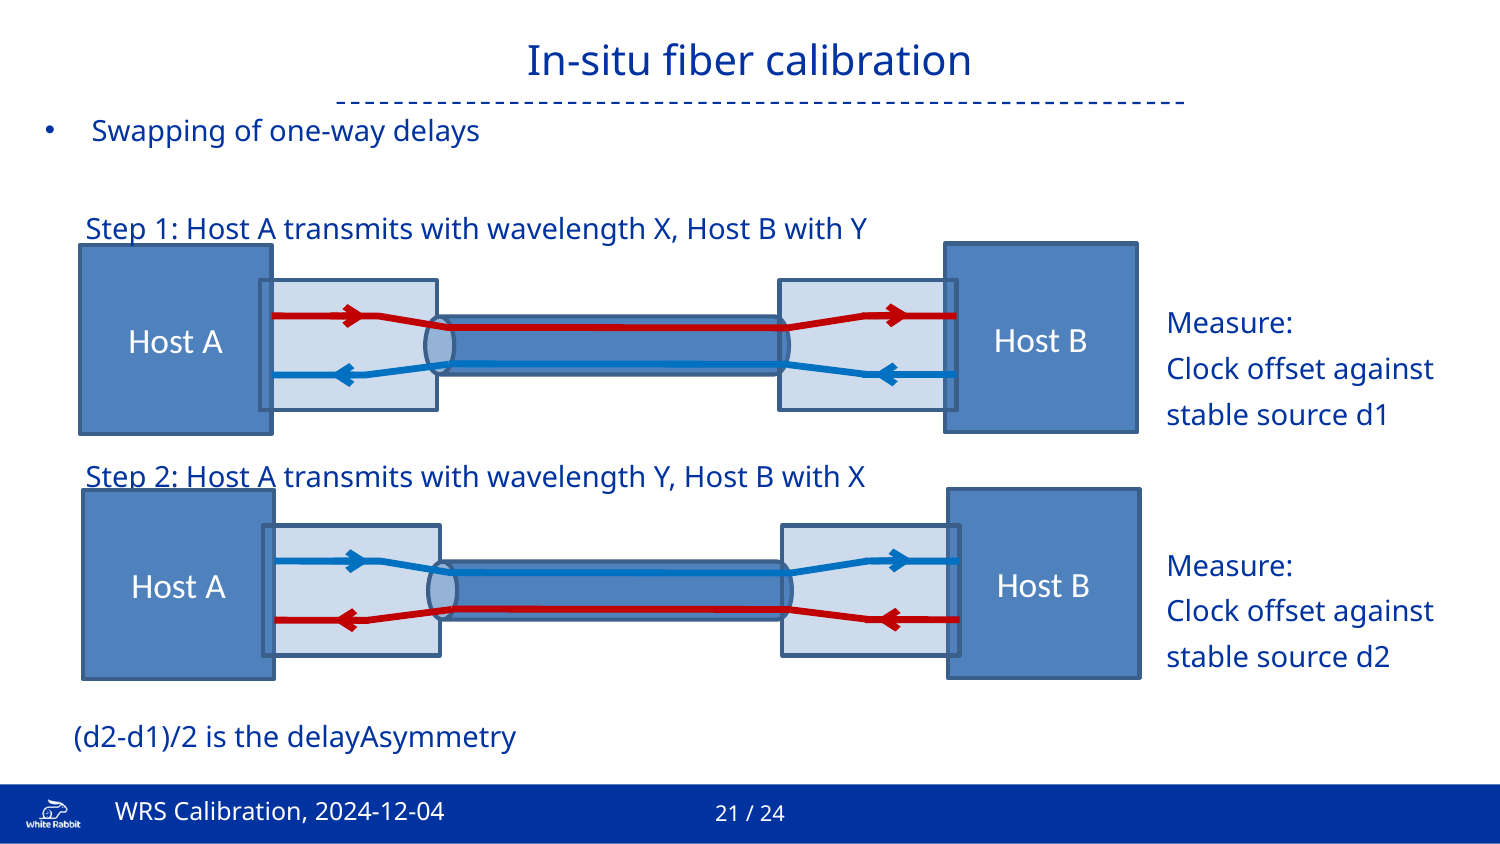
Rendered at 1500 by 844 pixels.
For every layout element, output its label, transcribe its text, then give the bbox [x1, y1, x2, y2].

text_box (d2-d1)/2 is the delayAsymmetry [59, 702, 1447, 752]
text_box [445, 525, 960, 569]
text_box Measure: Clock offset against stable source d2 [1151, 531, 1477, 650]
text_box Swapping of one-way delays [30, 99, 916, 195]
text_box [456, 565, 960, 616]
text_box Step 1: Host A transmits with wavelength X, Host B with Y [70, 194, 1016, 254]
text_box [443, 280, 957, 324]
slide_number <number> / 24 [0, 791, 1500, 837]
text_box [442, 368, 957, 411]
title In-situ fiber calibration [0, 0, 1500, 117]
text_box [445, 613, 960, 656]
text_box [259, 280, 437, 411]
text_box [453, 320, 957, 371]
text_box Host B [944, 243, 1137, 433]
text_box Step 2: Host A transmits with wavelength Y, Host B with X [70, 442, 1016, 502]
text_box Host B [947, 488, 1140, 678]
text_box Host A [79, 254, 272, 434]
text_box Host A [82, 490, 275, 680]
text_box Measure: Clock offset against stable source d1 [1151, 289, 1477, 408]
text_box [262, 525, 440, 656]
